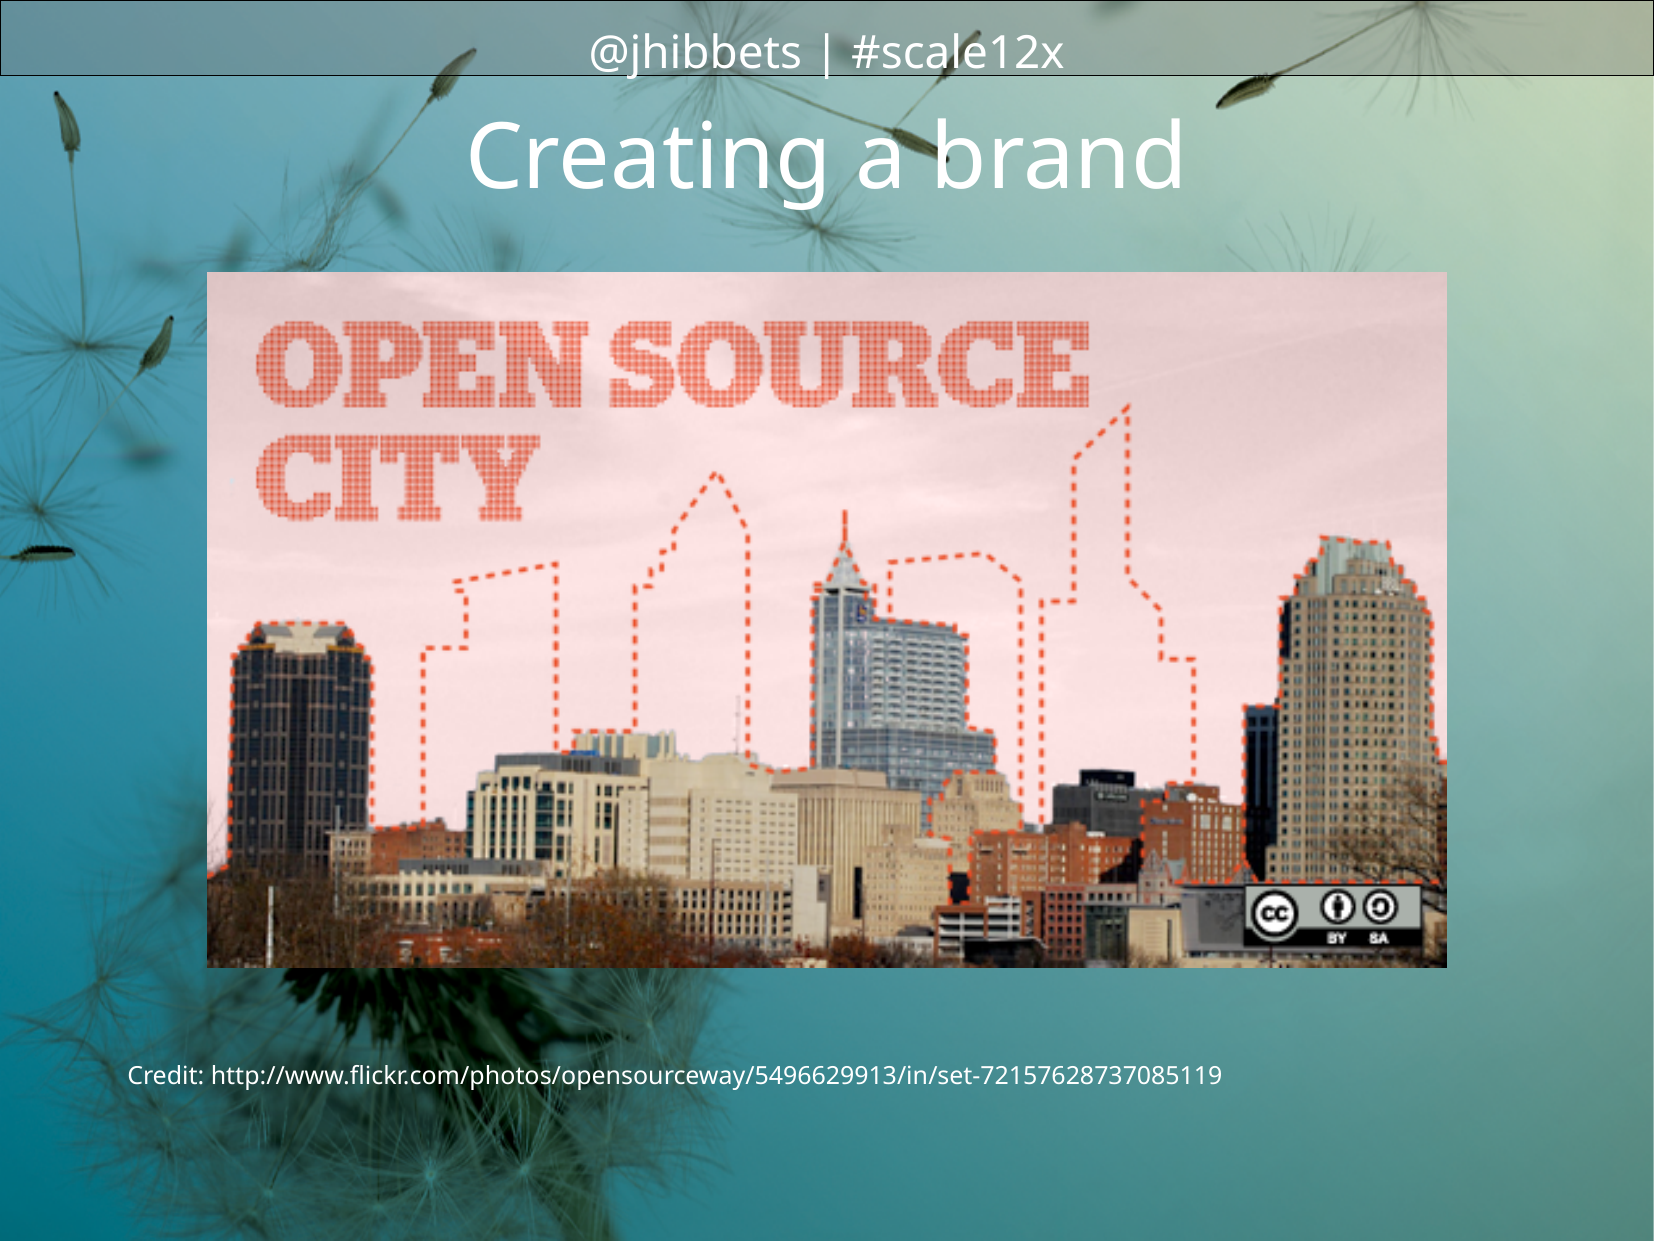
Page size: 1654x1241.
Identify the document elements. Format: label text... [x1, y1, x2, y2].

title Creating a brand [82, 49, 1571, 257]
text_box Credit: http://www.flickr.com/photos/opensourceway/5496629913/in/set-72157628737085119 [112, 1050, 1230, 1093]
picture [0, 76, 1654, 1241]
